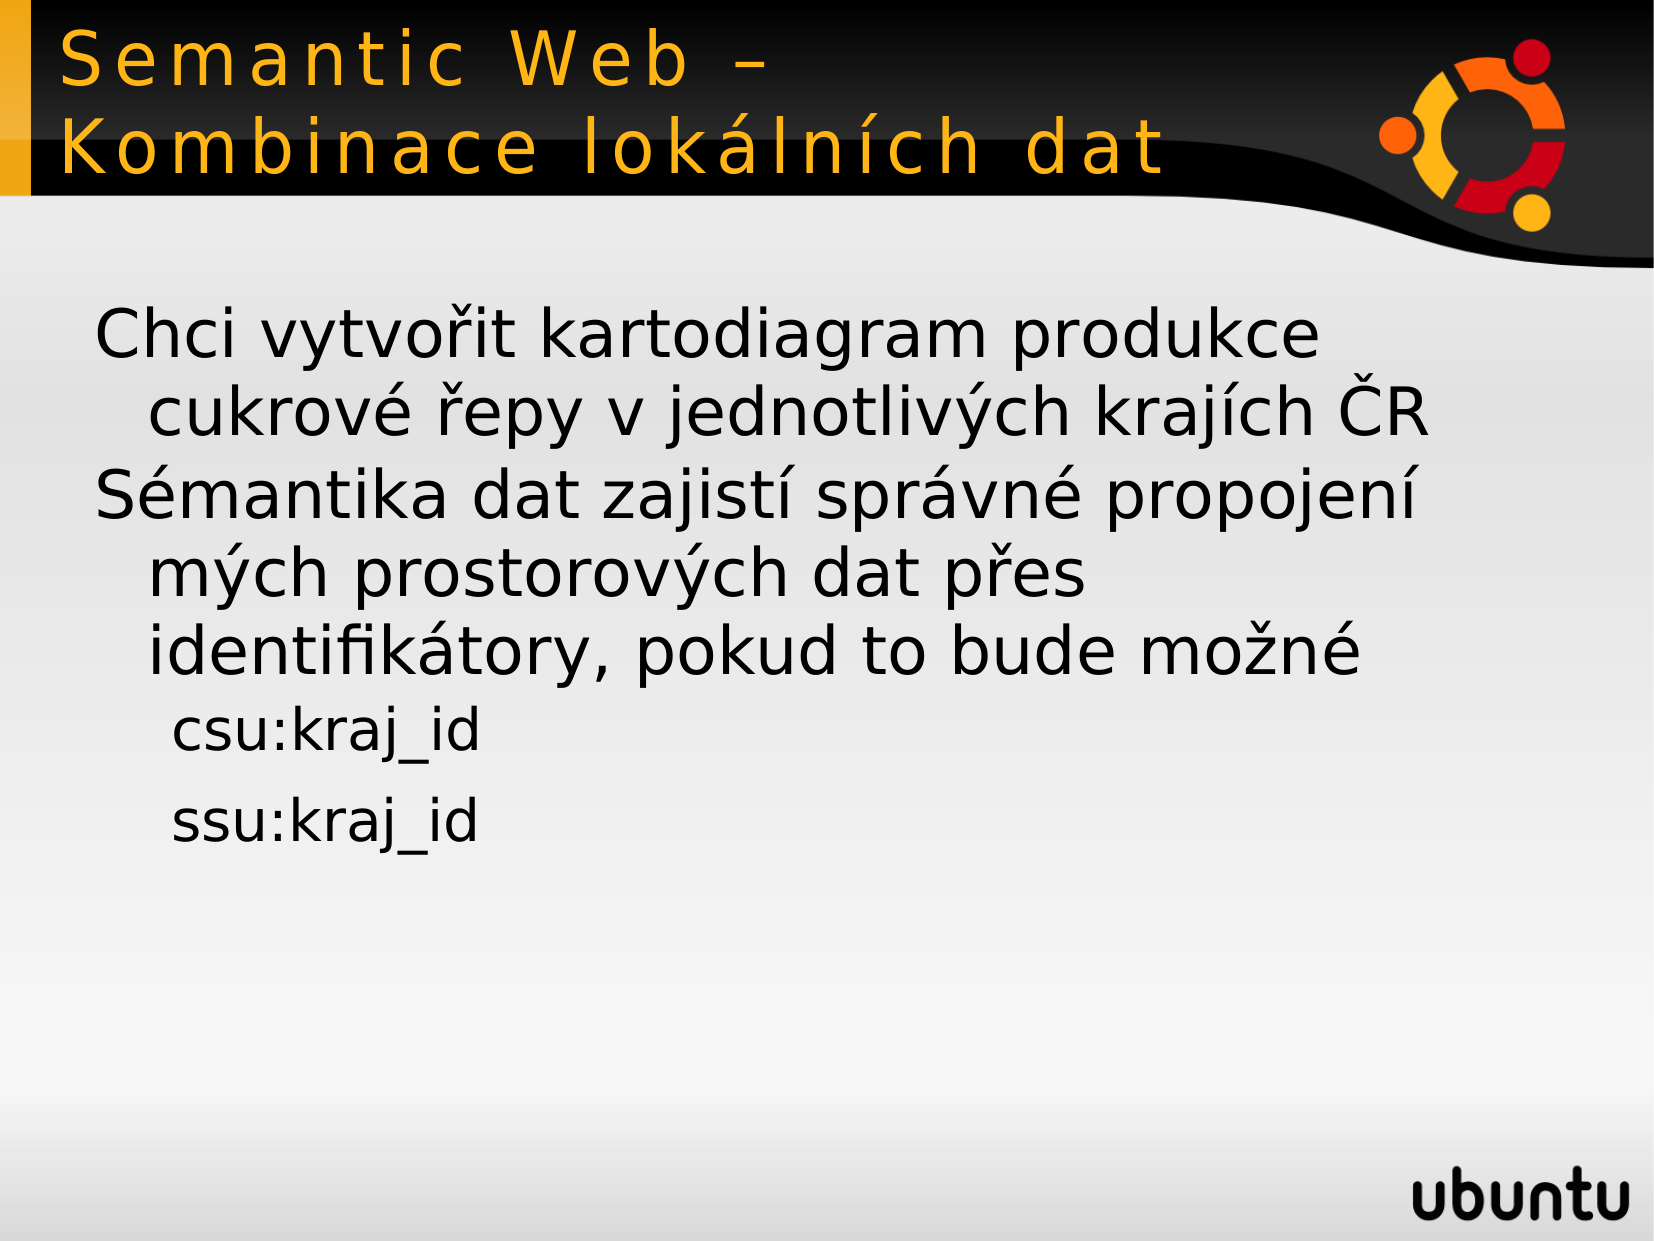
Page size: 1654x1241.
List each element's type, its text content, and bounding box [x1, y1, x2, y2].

title Semantic Web – Kombinace lokálních dat [59, 16, 1270, 191]
picture [0, 0, 1654, 1241]
list Chci vytvořit kartodiagram produkce cukrové řepy v jednotlivých krajích ČR Sémantika dat zajistí správné propojení mých prostorových dat přes identifikátory, pokud to bude možné csu:kraj_id ssu:kraj_id [76, 295, 1565, 1114]
